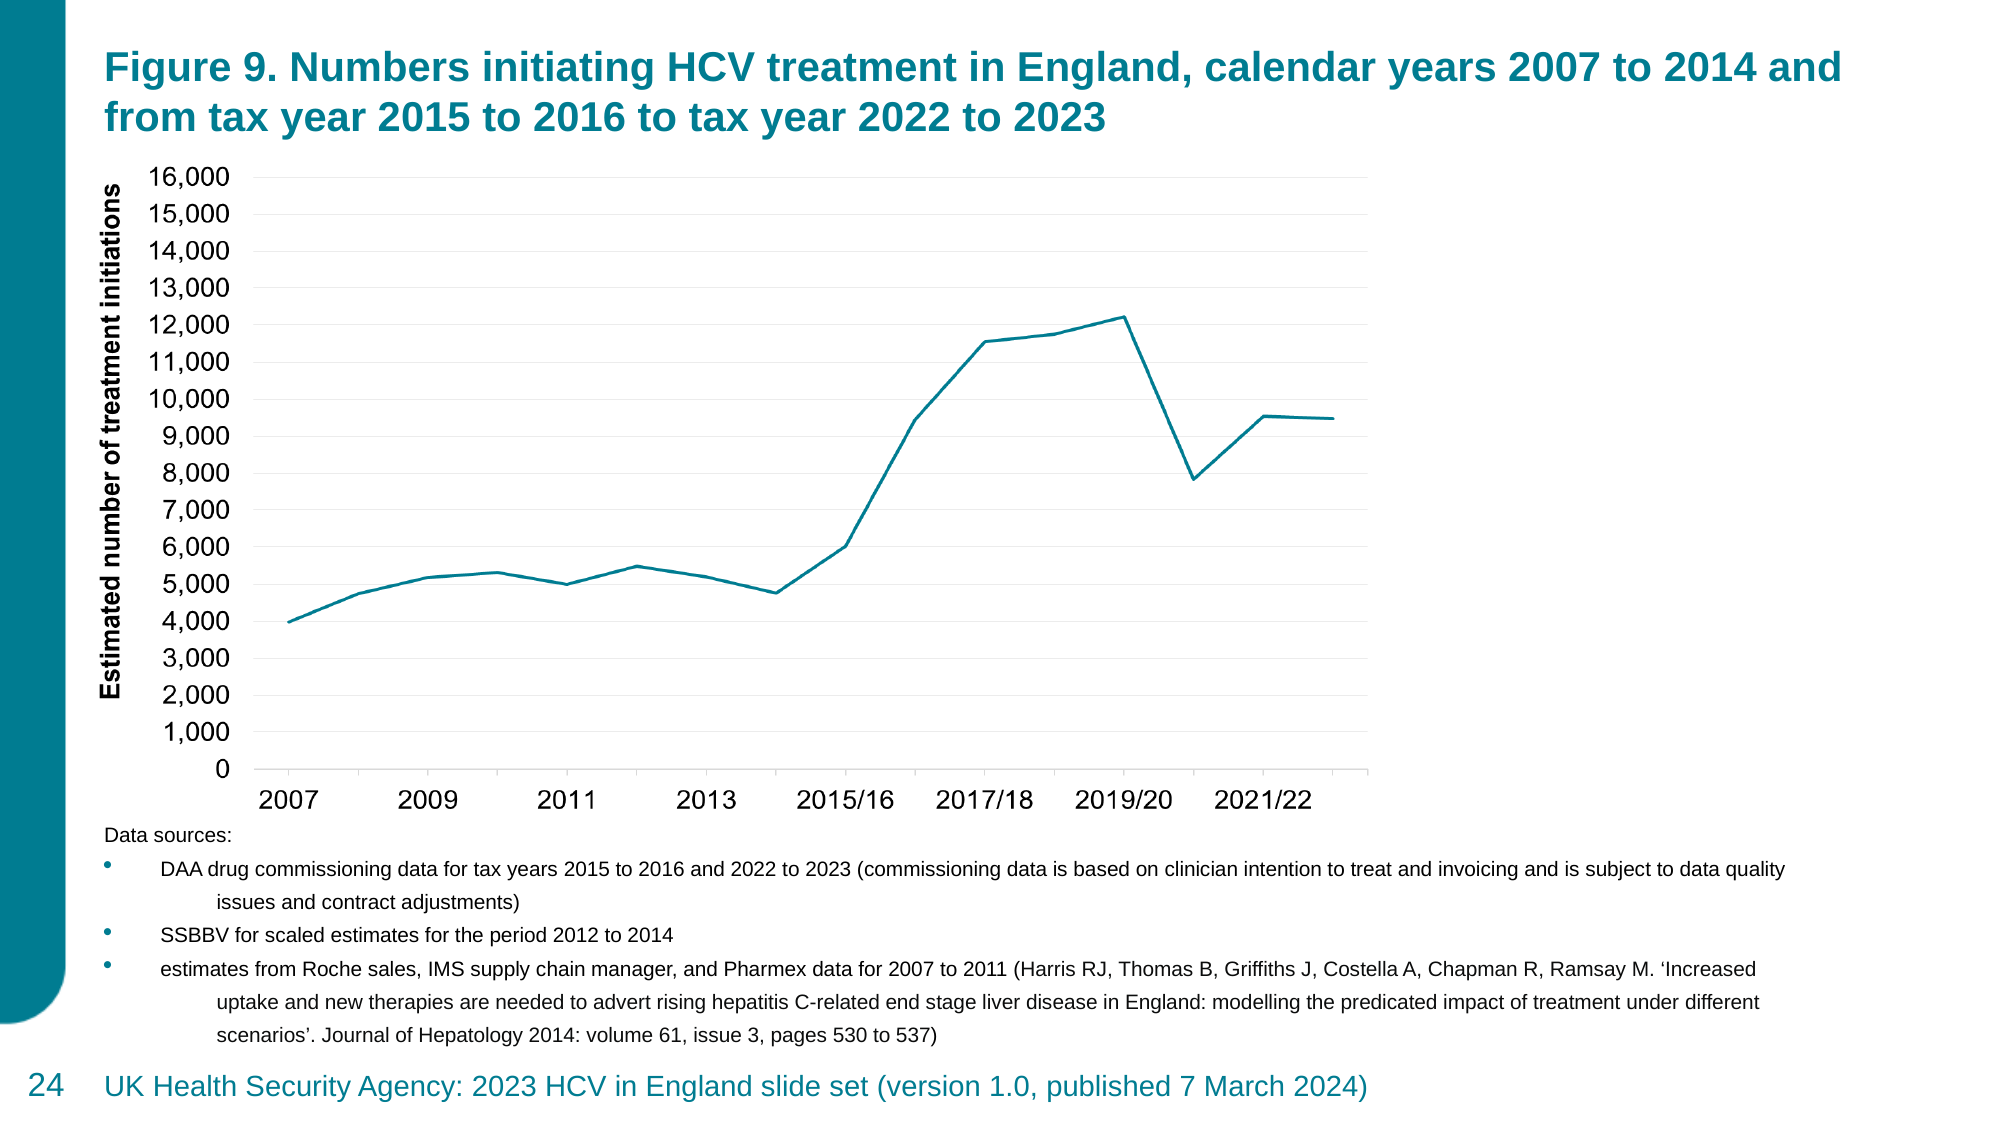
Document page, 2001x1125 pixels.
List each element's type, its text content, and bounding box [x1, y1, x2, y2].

text_box Data sources: DAA drug commissioning data for tax years 2015 to 2016 and 2022 to 2023 (commissioning data is based on clinician intention to treat and invoicing and is subject to data quality issues and contract adjustments) SSBBV for scaled estimates for the period 2012 to 2014 estimates from Roche sales, IMS supply chain manager, and Pharmex data for 2007 to 2011 (Harris RJ, Thomas B, Griffiths J, Costella A, Chapman R, Ramsay M. ‘Increased uptake and new therapies are needed to advert rising hepatitis C-related end stage liver disease in England: modelling the predicated impact of treatment under different scenarios’. Journal of Hepatology 2014: volume 61, issue 3, pages 530 to 537) [89, 806, 1914, 1054]
text_box [12, 1056, 111, 1115]
text_box UK Health Security Agency: 2023 HCV in England slide set (version 1.0, published 7 March 2024) [89, 1054, 1731, 1115]
title Figure 9. Numbers initiating HCV treatment in England, calendar years 2007 to 2014 and from tax year 2015 to 2016 to tax year 2022 to 2023 [89, 32, 1914, 149]
picture [86, 126, 1393, 852]
